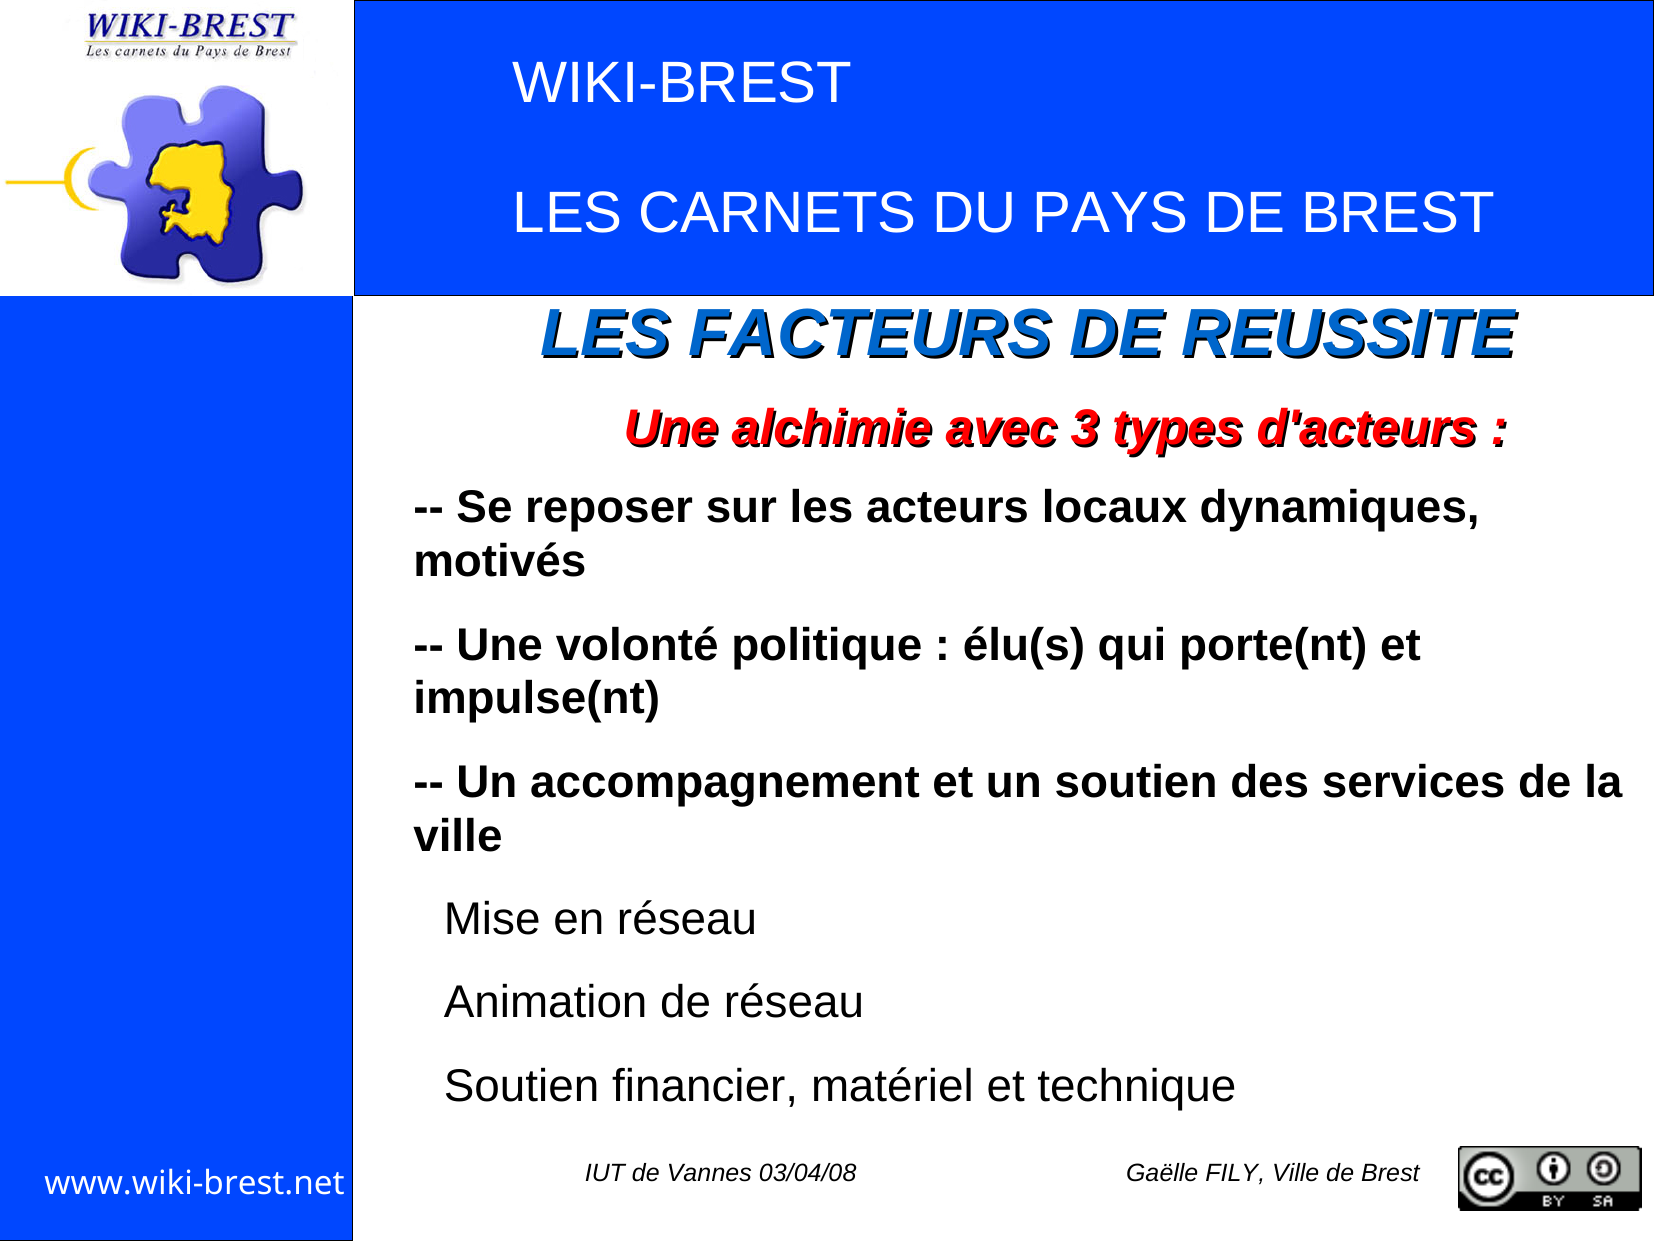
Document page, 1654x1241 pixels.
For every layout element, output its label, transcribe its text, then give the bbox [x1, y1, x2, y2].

list LES FACTEURS DE REUSSITE Une alchimie avec 3 types d'acteurs : -- Se reposer sur les acteurs locaux dynamiques, motivés -- Une volonté politique : élu(s) qui porte(nt) et impulse(nt) -- Un accompagnement et un soutien des services de la ville Mise en réseau Animation de réseau Soutien financier, matériel et technique [413, 295, 1625, 1241]
picture [0, 0, 354, 296]
picture [1625, 1146, 1642, 1211]
